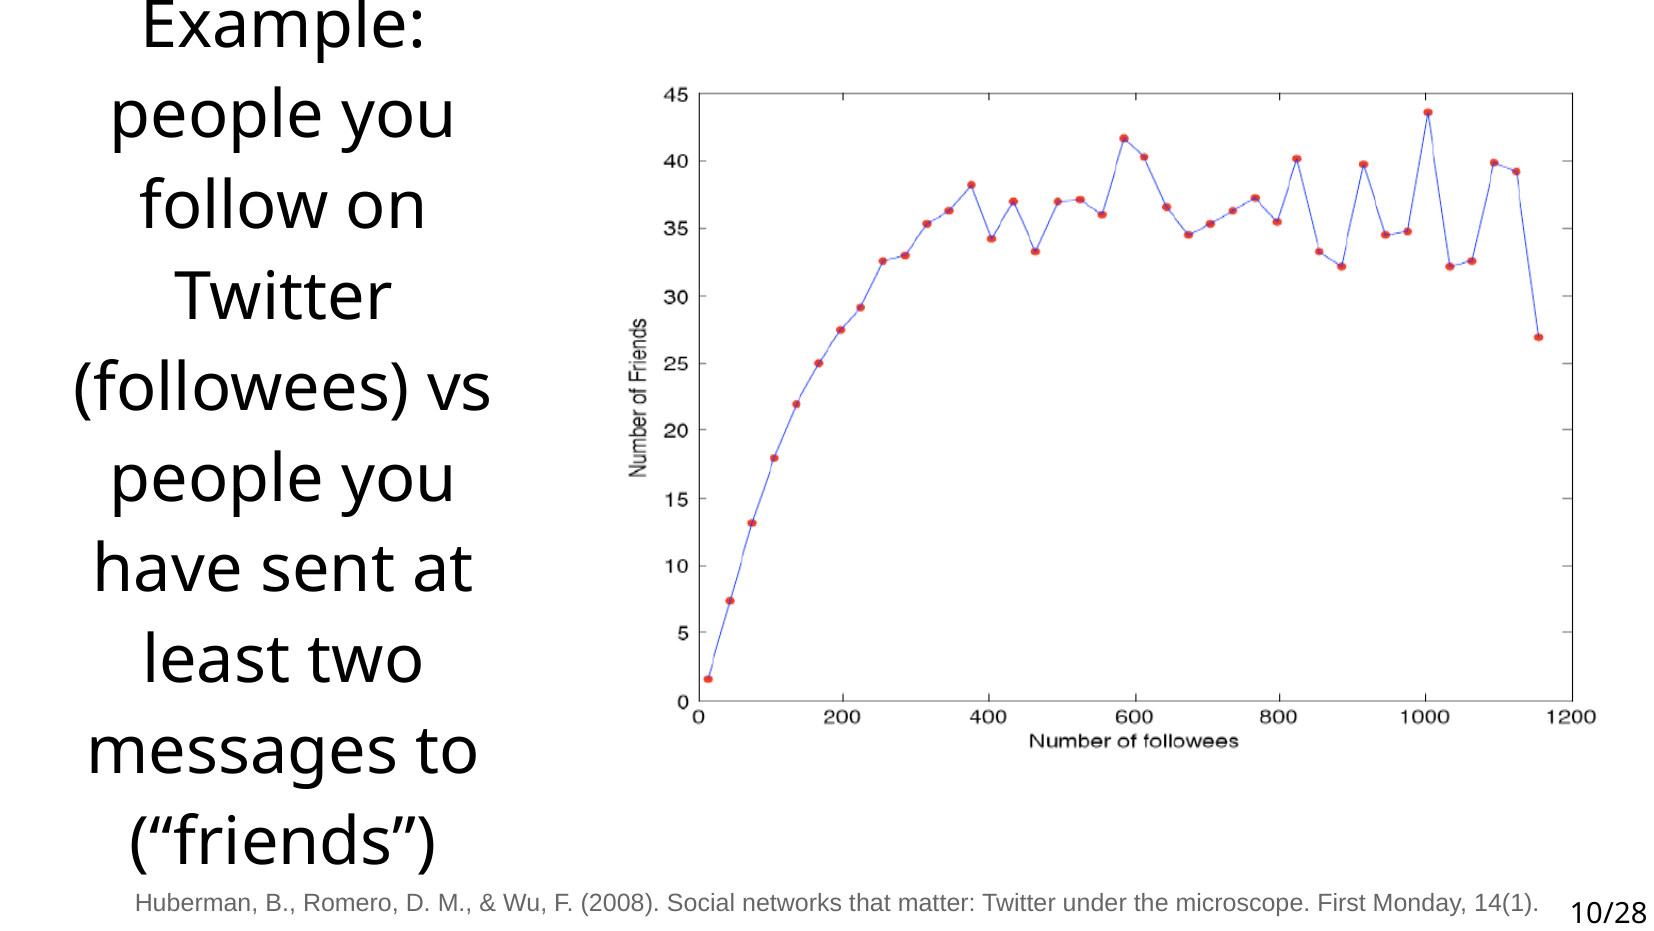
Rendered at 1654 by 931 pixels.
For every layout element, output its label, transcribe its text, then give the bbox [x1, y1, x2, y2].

title Example: people you follow on Twitter (followees) vs people you have sent at least two messages to (“friends”) [26, 34, 541, 826]
text_box Huberman, B., Romero, D. M., & Wu, F. (2008). Social networks that matter: Twitter under the microscope. First Monday, 14(1). [120, 880, 1561, 931]
picture [604, 60, 1621, 781]
